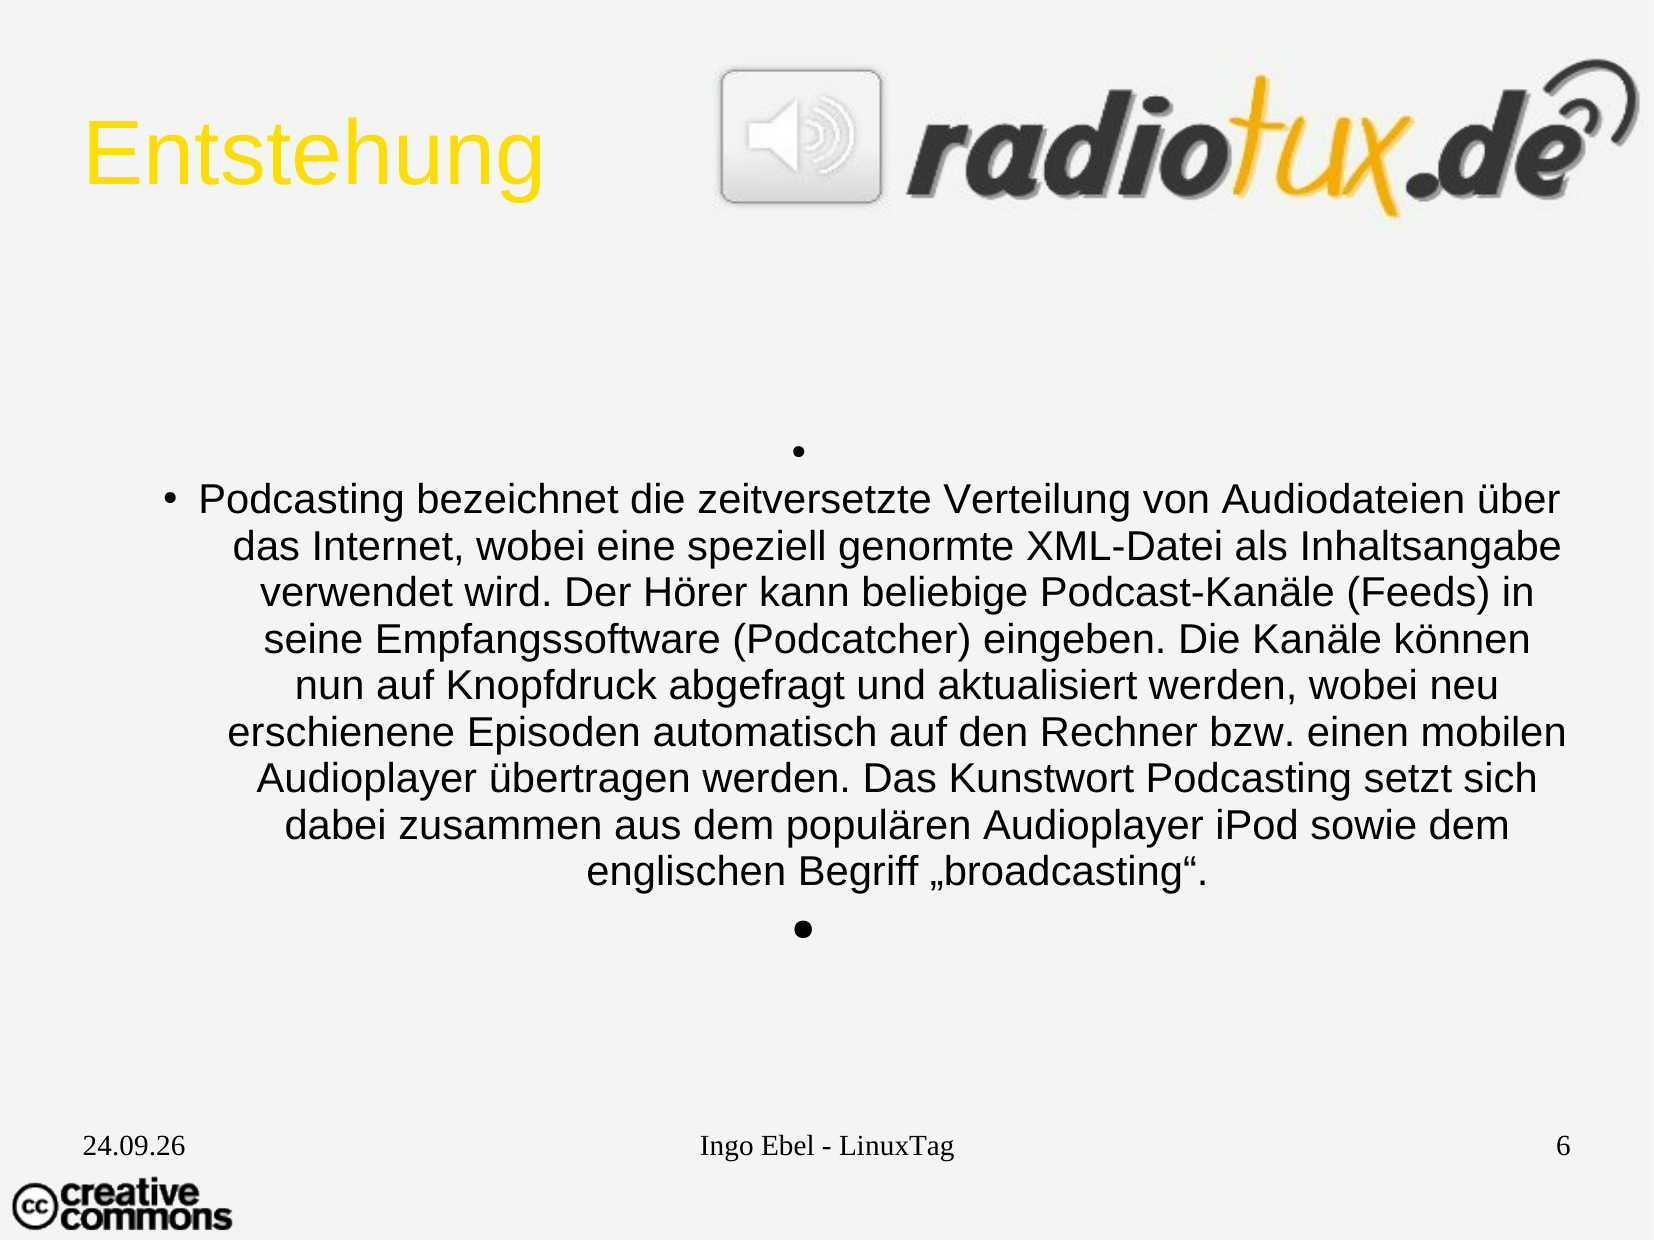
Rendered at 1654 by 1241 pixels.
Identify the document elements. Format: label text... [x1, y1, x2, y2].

picture [649, 0, 1654, 266]
picture [0, 1121, 236, 1240]
title Entstehung [82, 49, 1571, 257]
subtitle Podcasting bezeichnet die zeitversetzte Verteilung von Audiodateien über das Internet, wobei eine speziell genormte XML-Datei als Inhaltsangabe verwendet wird. Der Hörer kann beliebige Podcast-Kanäle (Feeds) in seine Empfangssoftware (Podcatcher) eingeben. Die Kanäle können nun auf Knopfdruck abgefragt und aktualisiert werden, wobei neu erschienene Episoden automatisch auf den Rechner bzw. einen mobilen Audioplayer übertragen werden. Das Kunstwort Podcasting setzt sich dabei zusammen aus dem populären Audioplayer iPod sowie dem englischen Begriff „broadcasting“. [82, 290, 1571, 1109]
